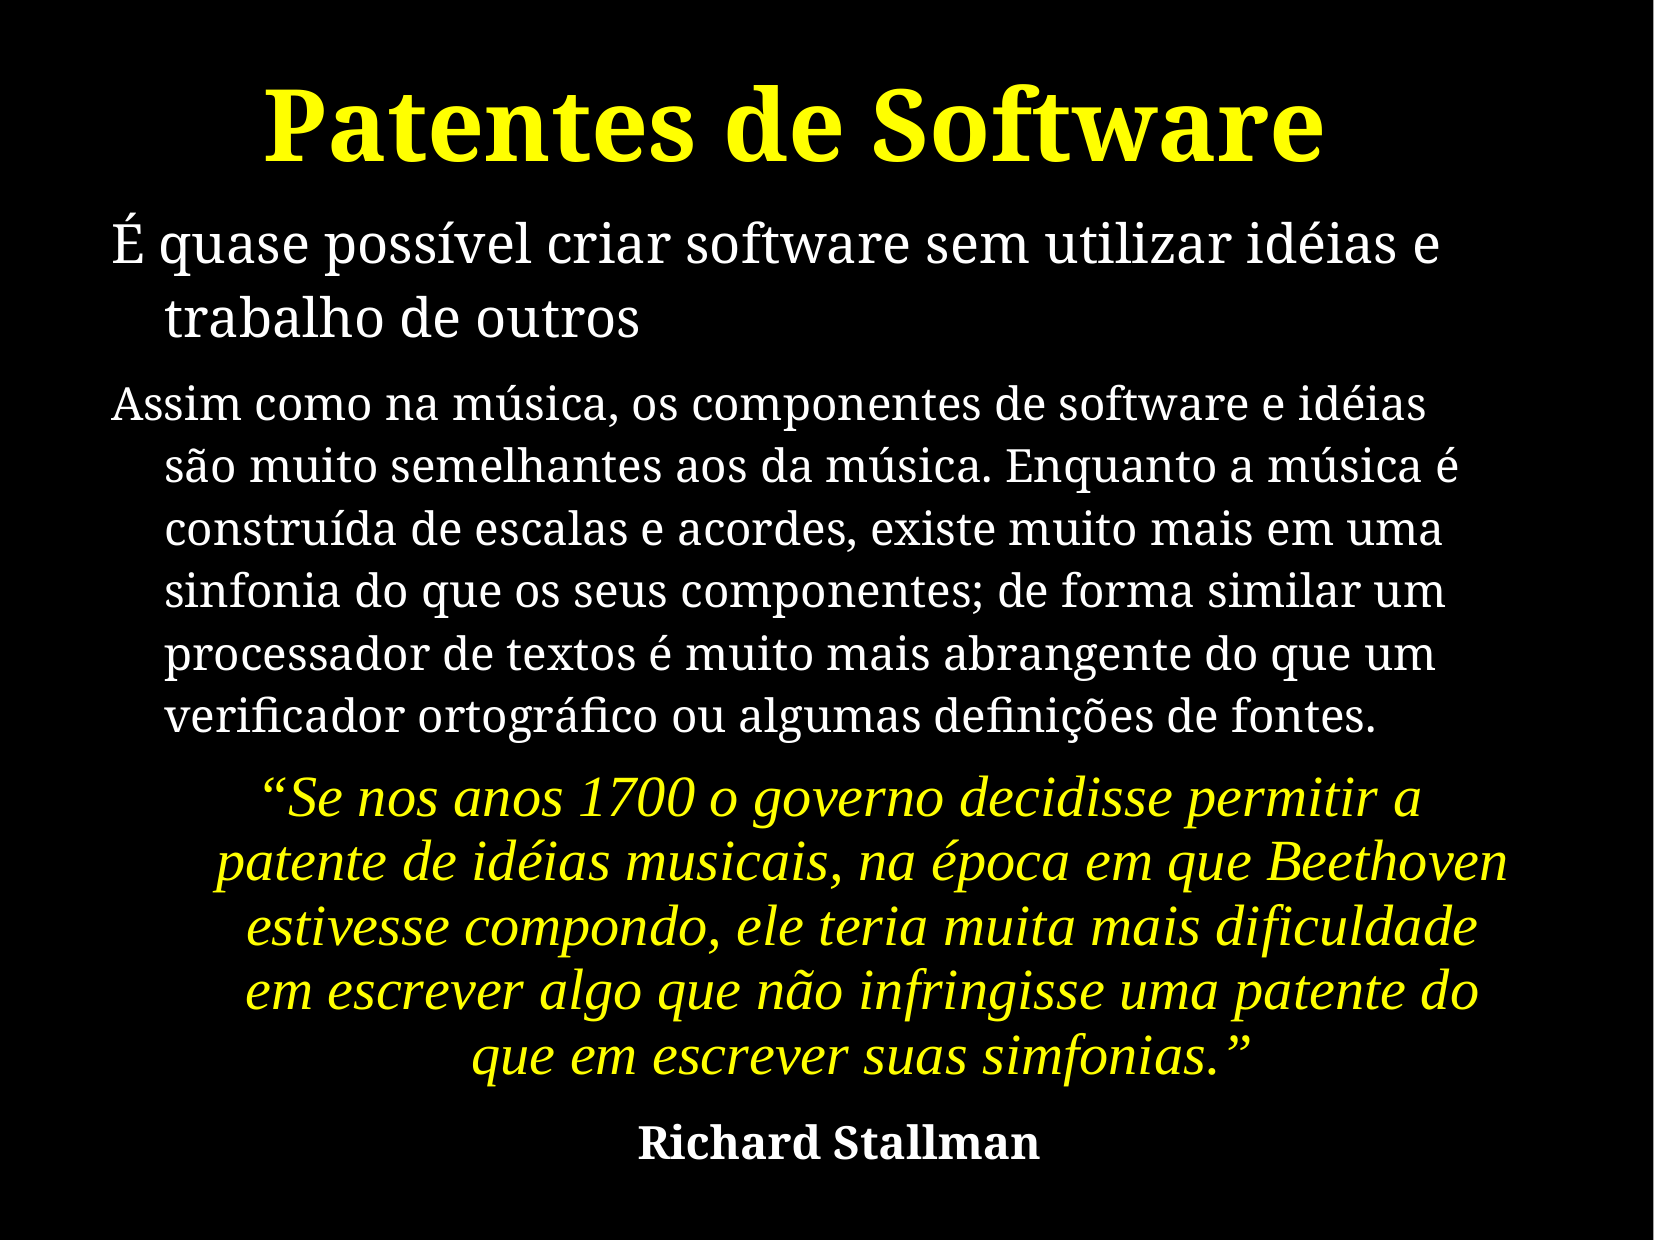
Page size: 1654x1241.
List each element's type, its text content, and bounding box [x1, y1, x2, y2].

list É quase possível criar software sem utilizar idéias e trabalho de outros Assim como na música, os componentes de software e idéias são muito semelhantes aos da música. Enquanto a música é construída de escalas e acordes, existe muito mais em uma sinfonia do que os seus componentes; de forma similar um processador de textos é muito mais abrangente do que um verificador ortográfico ou algumas definições de fontes. “Se nos anos 1700 o governo decidisse permitir a patente de idéias musicais, na época em que Beethoven estivesse compondo, ele teria muita mais dificuldade em escrever algo que não infringisse uma patente do que em escrever suas simfonias.” Richard Stallman [93, 205, 1511, 1210]
title Patentes de Software [160, 30, 1431, 205]
